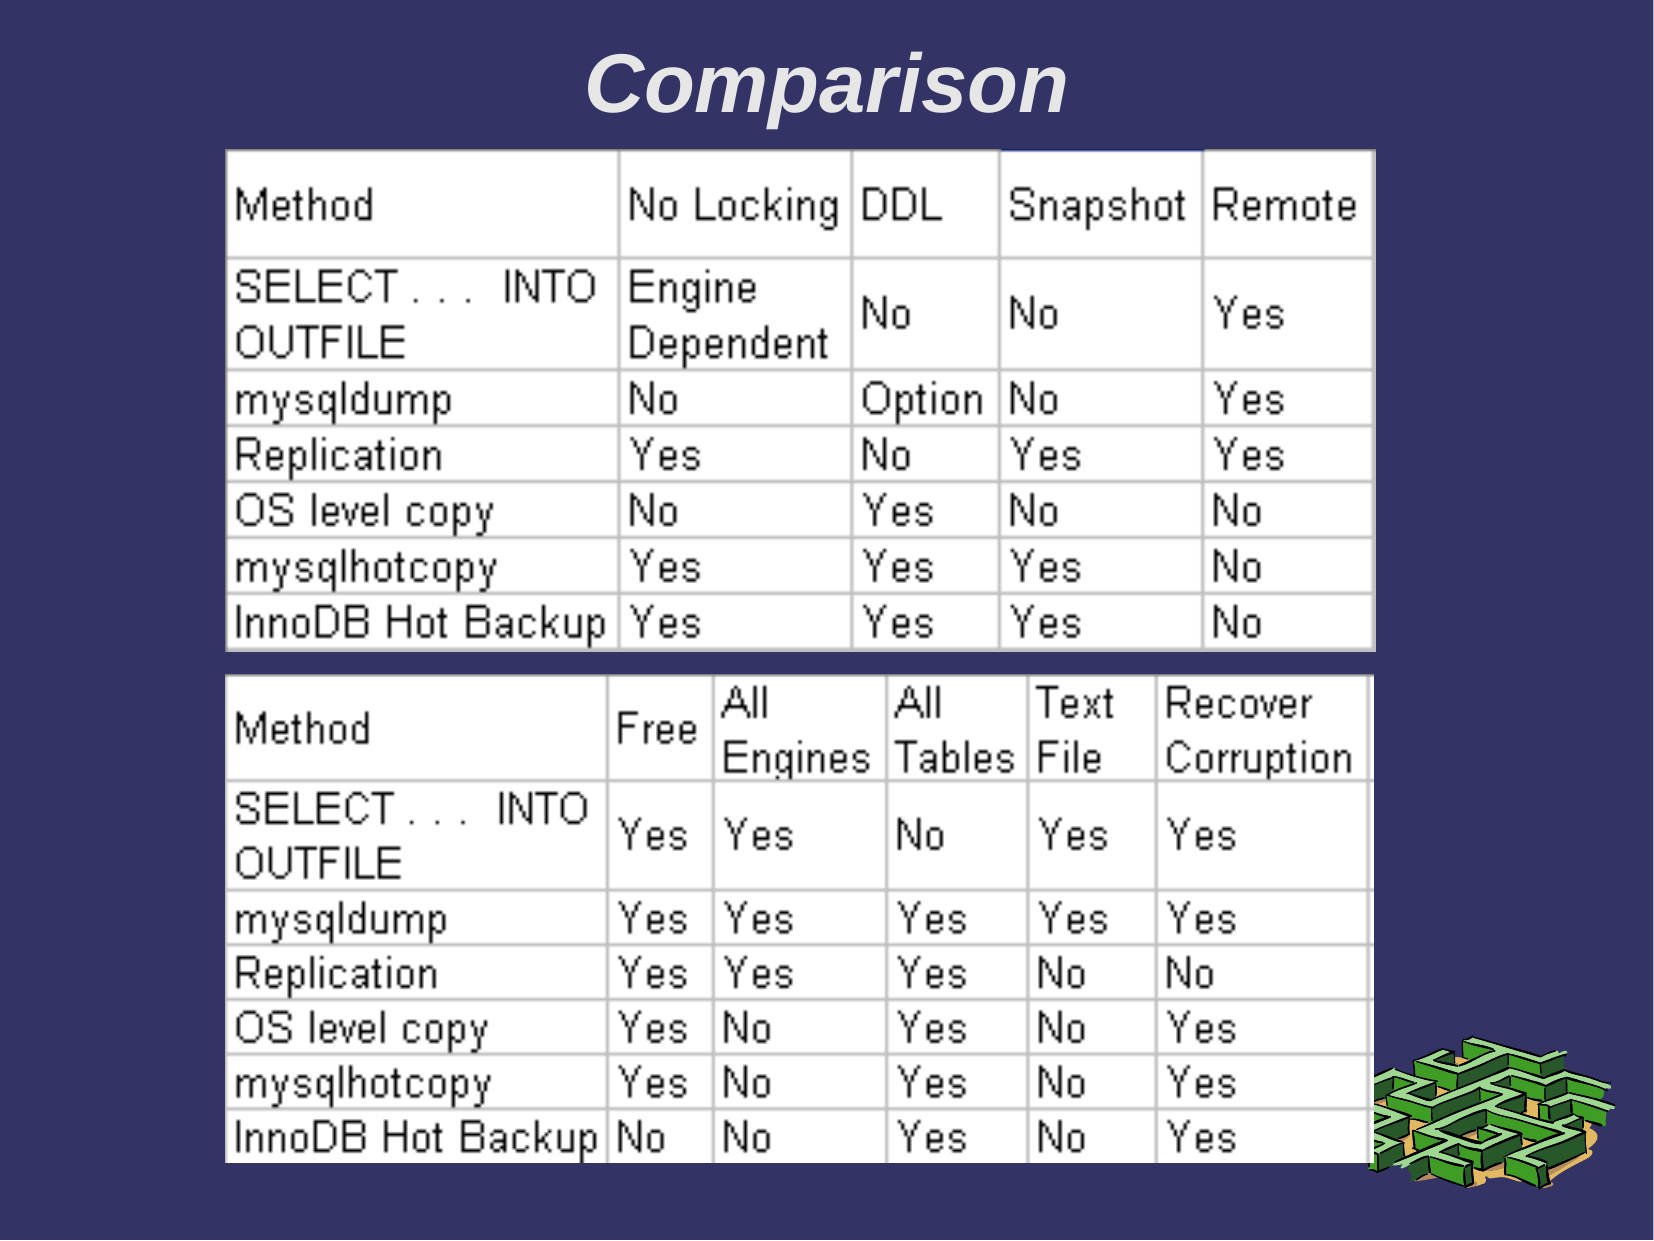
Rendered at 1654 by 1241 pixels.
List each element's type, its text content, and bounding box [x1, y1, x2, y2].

text_box Comparison [0, 37, 1654, 131]
picture [225, 674, 1374, 1163]
picture [225, 149, 1376, 652]
